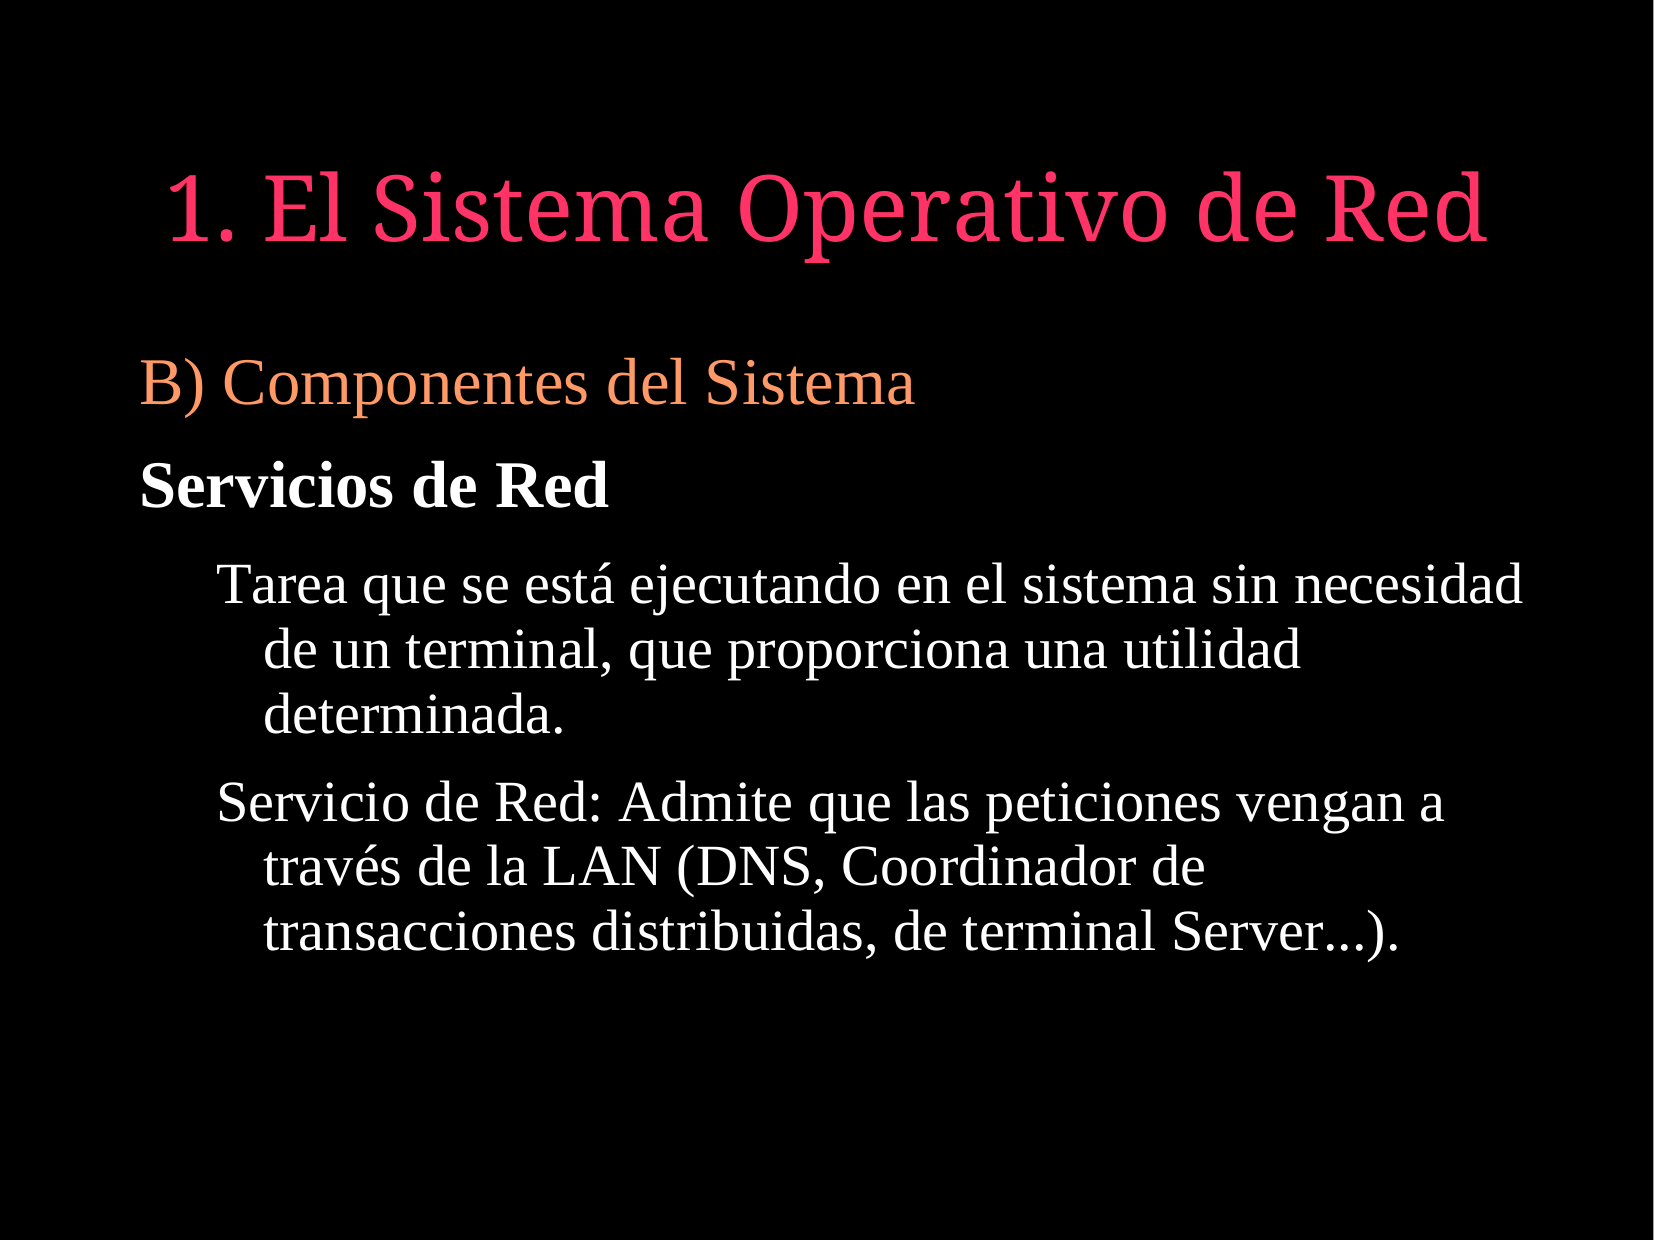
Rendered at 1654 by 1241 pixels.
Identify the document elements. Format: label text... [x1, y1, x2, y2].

title 1. El Sistema Operativo de Red [121, 102, 1534, 311]
list B) Componentes del Sistema Servicios de Red Tarea que se está ejecutando en el sistema sin necesidad de un terminal, que proporciona una utilidad determinada. Servicio de Red: Admite que las peticiones vengan a través de la LAN (DNS, Coordinador de transacciones distribuidas, de terminal Server...). [121, 344, 1534, 1127]
